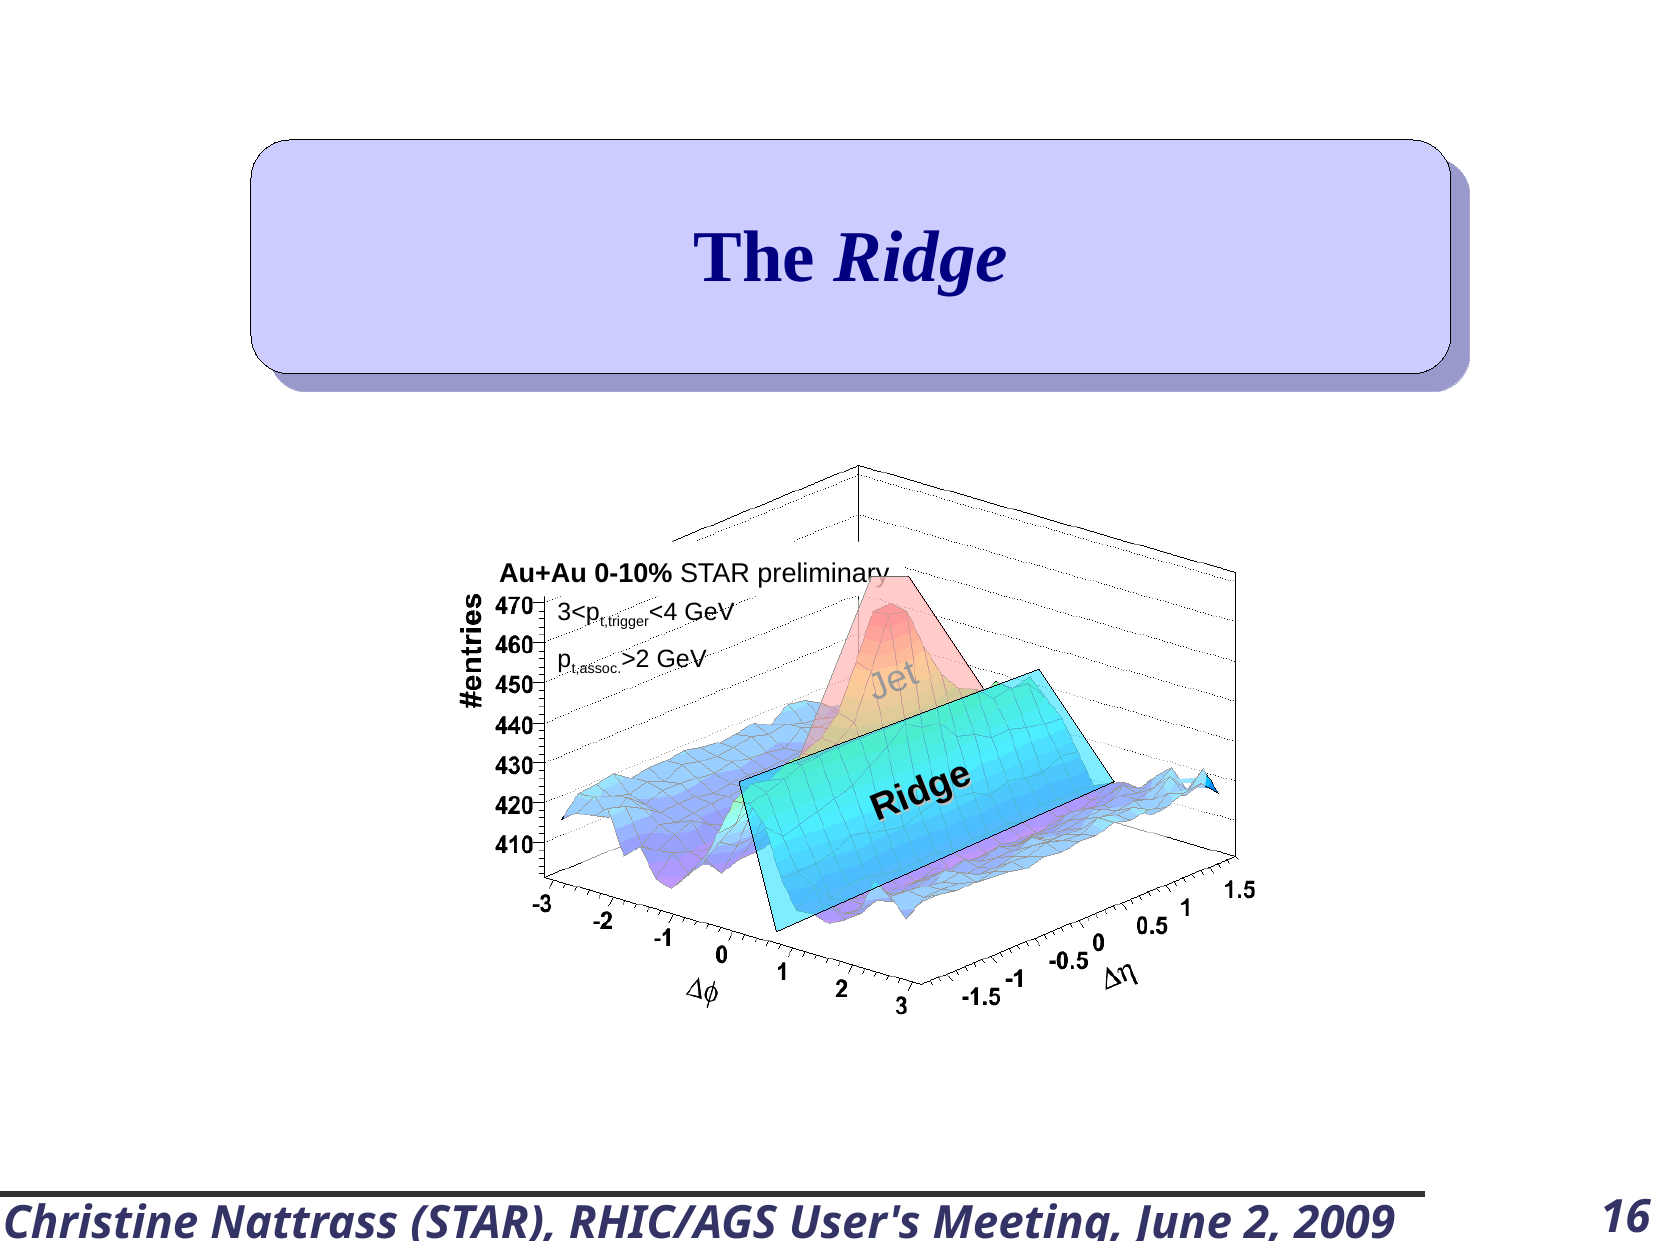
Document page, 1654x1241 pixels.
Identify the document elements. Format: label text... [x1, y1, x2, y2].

text_box Au+Au 0-10% STAR preliminary [484, 541, 905, 597]
text_box The Ridge [250, 139, 1451, 374]
text_box [564, 576, 1208, 970]
text_box 3<pt,trigger<4 GeV pt,assoc.>2 GeV [542, 597, 784, 685]
text_box Ridge [847, 718, 1043, 842]
picture [458, 400, 1321, 1049]
